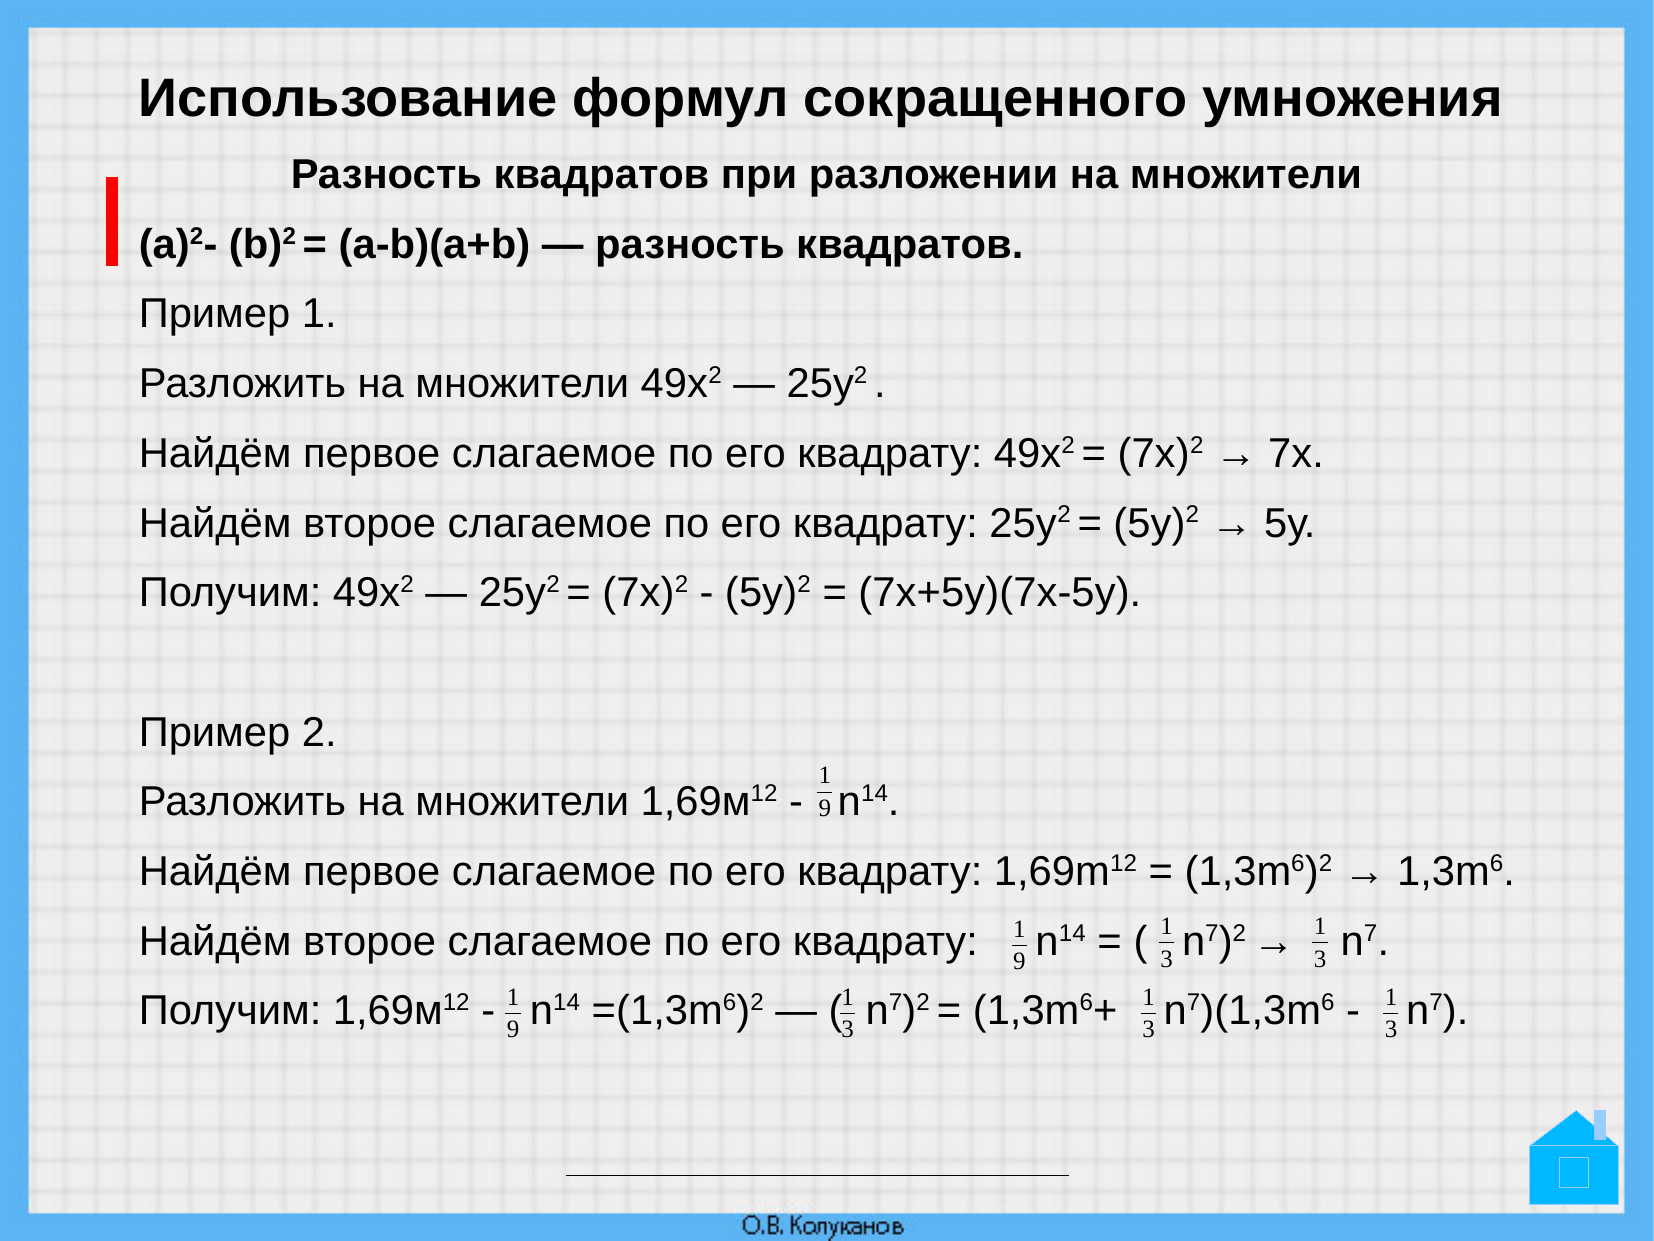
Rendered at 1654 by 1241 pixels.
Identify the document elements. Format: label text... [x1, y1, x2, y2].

text_box Использование формул сокращенного умножения Разность квадратов при разложении на множители (a)2- (b)2 = (a-b)(a+b) — разность квадратов. Пример 1. Разложить на множители 49х2 — 25у2 . Найдём первое слагаемое по его квадрату: 49х2 = (7х)2 → 7х. Найдём второе слагаемое по его квадрату: 25у2 = (5у)2 → 5у. Получим: 49х2 — 25у2 = (7х)2 - (5у)2 = (7х+5у)(7х-5у). Пример 2. Разложить на множители 1,69м12 - n14. Найдём первое слагаемое по его квадрату: 1,69m12 = (1,3m6)2 → 1,3m6. Найдём второе слагаемое по его квадрату: n14 = ( n7)2 → n7. Получим: 1,69м12 - n14 =(1,3m6)2 — ( n7)2 = (1,3m6+ n7)(1,3m6 - n7). [29, 29, 1625, 1211]
picture [0, 0, 1654, 1241]
chart [1003, 915, 1034, 977]
text_box [1529, 1110, 1619, 1205]
chart [1304, 912, 1335, 974]
chart [1133, 983, 1163, 1044]
chart [1150, 912, 1181, 974]
chart [497, 983, 528, 1044]
chart [832, 983, 862, 1044]
chart [1375, 983, 1405, 1044]
chart [809, 761, 839, 823]
